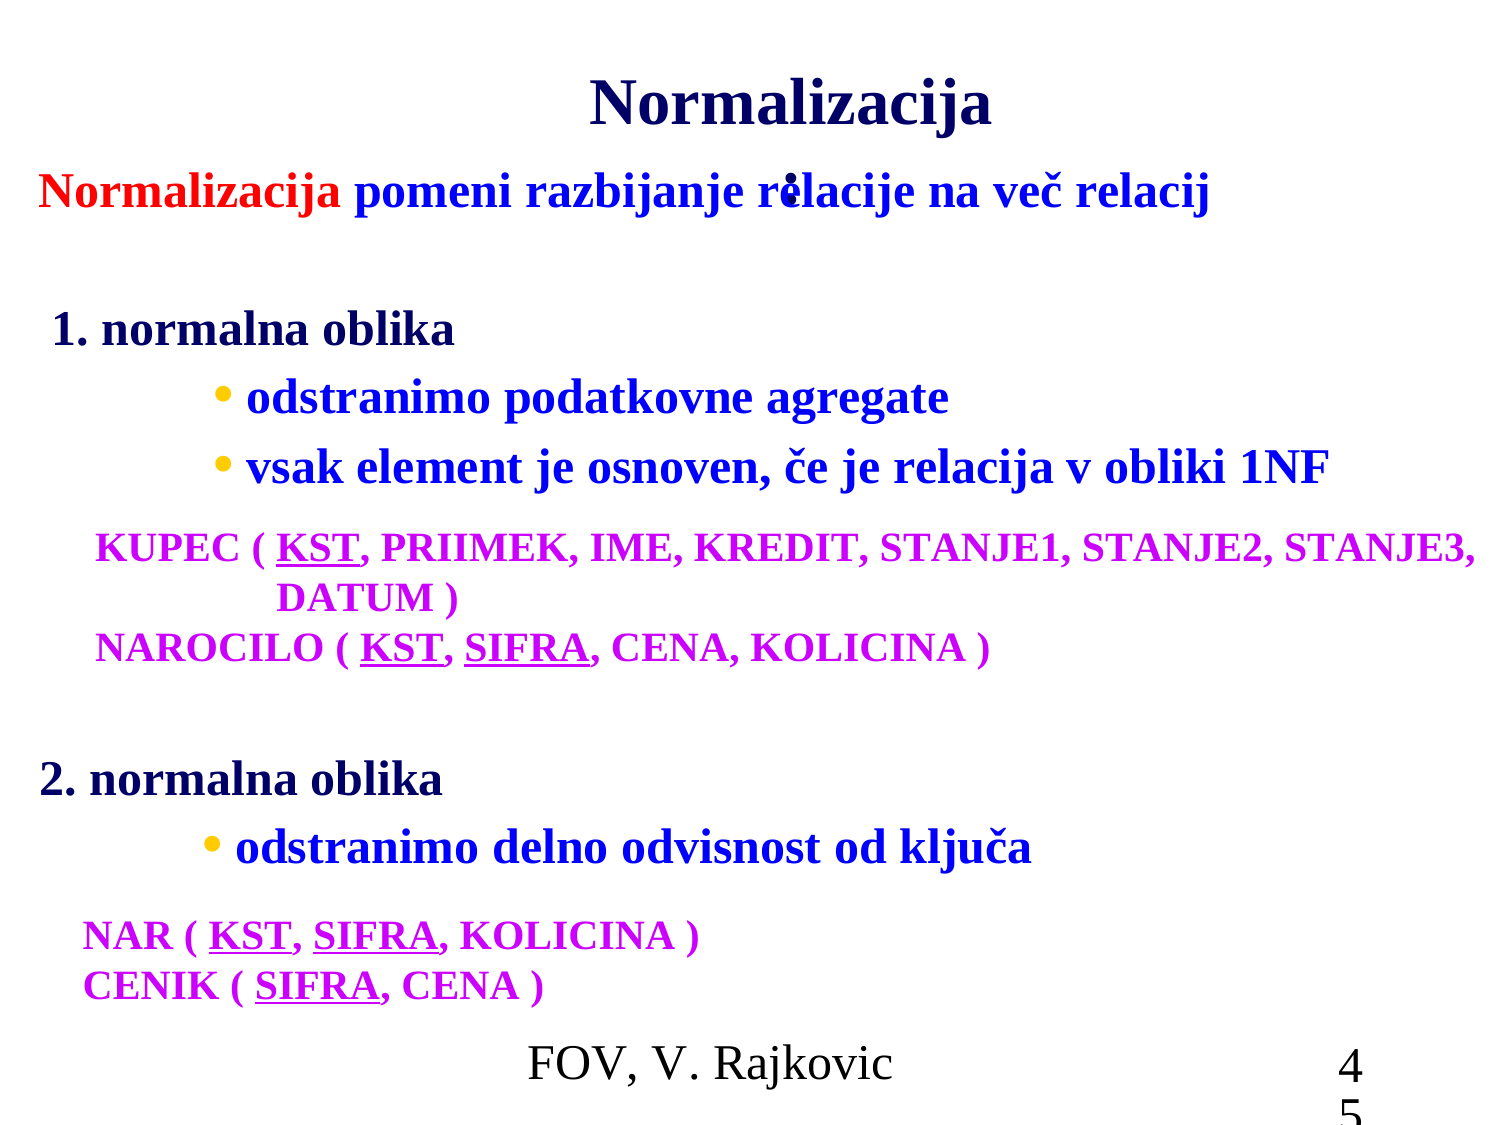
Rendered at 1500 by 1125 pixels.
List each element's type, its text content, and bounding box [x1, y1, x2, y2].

text_box KUPEC ( KST, PRIIMEK, IME, KREDIT, STANJE1, STANJE2, STANJE3, DATUM ) NAROCILO ( KST, SIFRA, CENA, KOLICINA ) [48, 512, 1500, 678]
text_box 1. normalna oblika • odstranimo podatkovne agregate • vsak element je osnoven, če je relacija v obliki 1NF [36, 287, 1347, 503]
text_box NAR ( KST, SIFRA, KOLICINA ) CENIK ( SIFRA, CENA ) [36, 899, 715, 1016]
text_box Normalizacija pomeni razbijanje relacije na več relacij [23, 149, 1240, 226]
text_box Normalizacija: [563, 49, 1020, 149]
text_box 2. normalna oblika • odstranimo delno odvisnost od ključa [24, 737, 1049, 883]
